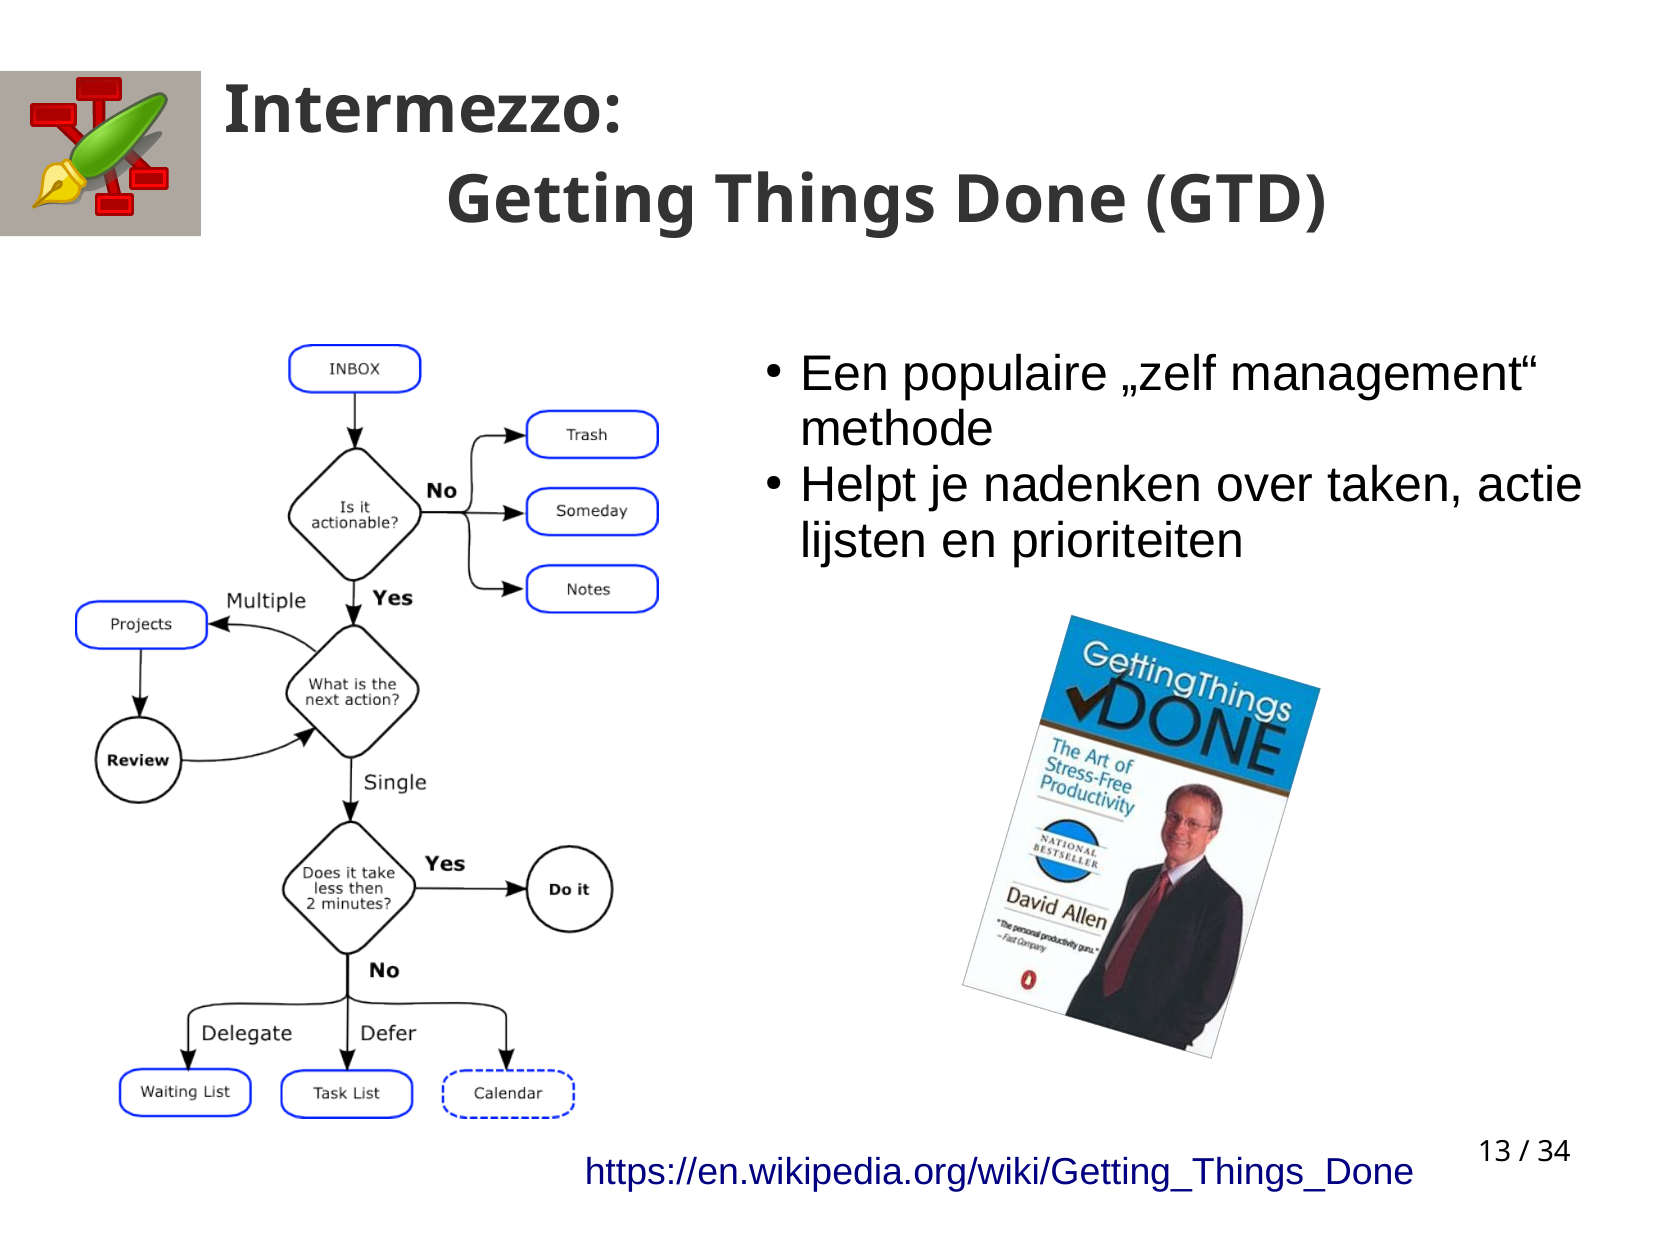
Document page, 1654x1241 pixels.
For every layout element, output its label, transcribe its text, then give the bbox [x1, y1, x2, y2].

picture [961, 916, 1253, 1059]
picture [75, 344, 659, 1119]
title Intermezzo: Getting Things Done (GTD) [224, 47, 1571, 257]
text_box https://en.wikipedia.org/wiki/Getting_Things_Done [570, 1143, 1430, 1201]
text_box Een populaire „zelf management“ methode Helpt je nadenken over taken, actie lijsten en prioriteiten [750, 337, 1621, 916]
